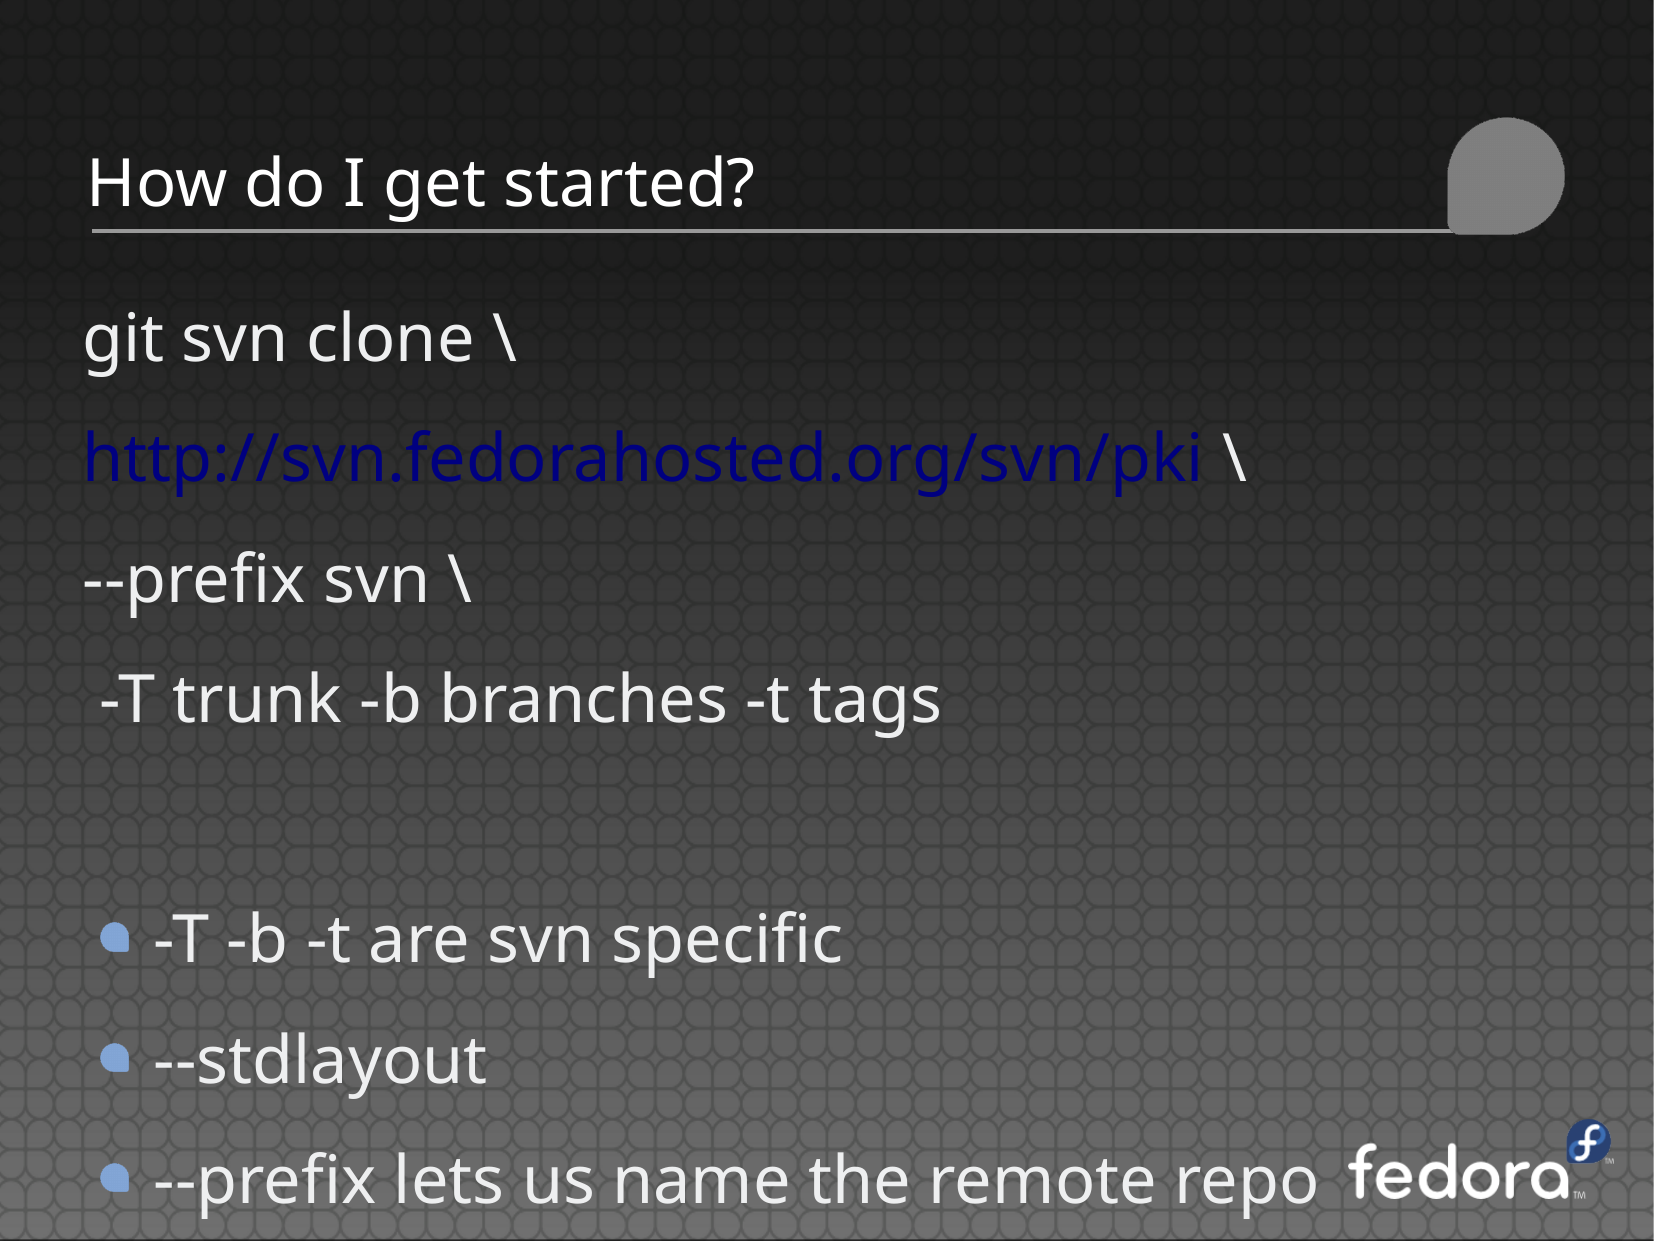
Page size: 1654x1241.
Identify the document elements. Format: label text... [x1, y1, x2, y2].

title How do I get started? [86, 112, 1576, 249]
list git svn clone \ http://svn.fedorahosted.org/svn/pki \ --prefix svn \ -T trunk -b branches -t tags -T -b -t are svn specific --stdlayout --prefix lets us name the remote repo [82, 290, 1571, 1120]
picture [0, 0, 1654, 1241]
